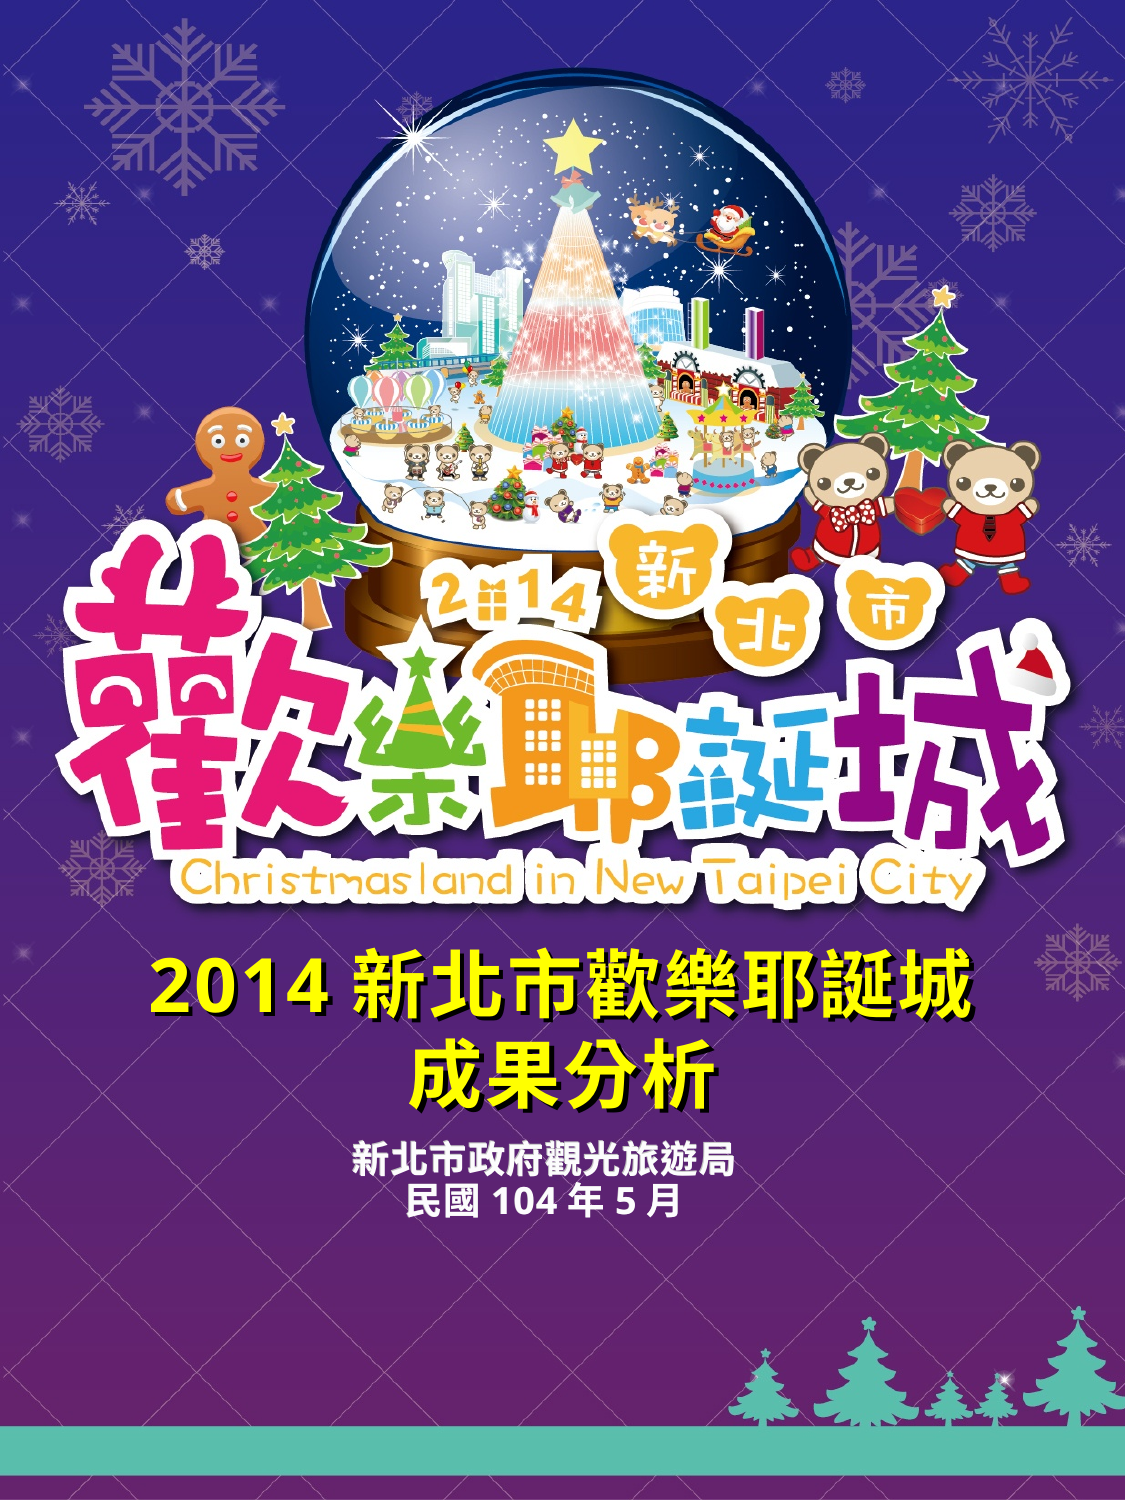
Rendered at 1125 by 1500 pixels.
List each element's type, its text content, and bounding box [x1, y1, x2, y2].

subtitle 新北市政府觀光旅遊局 民國104年5月 [54, 1139, 1036, 1382]
title 2014新北市歡樂耶誕城 成果分析 [0, 927, 1125, 1128]
